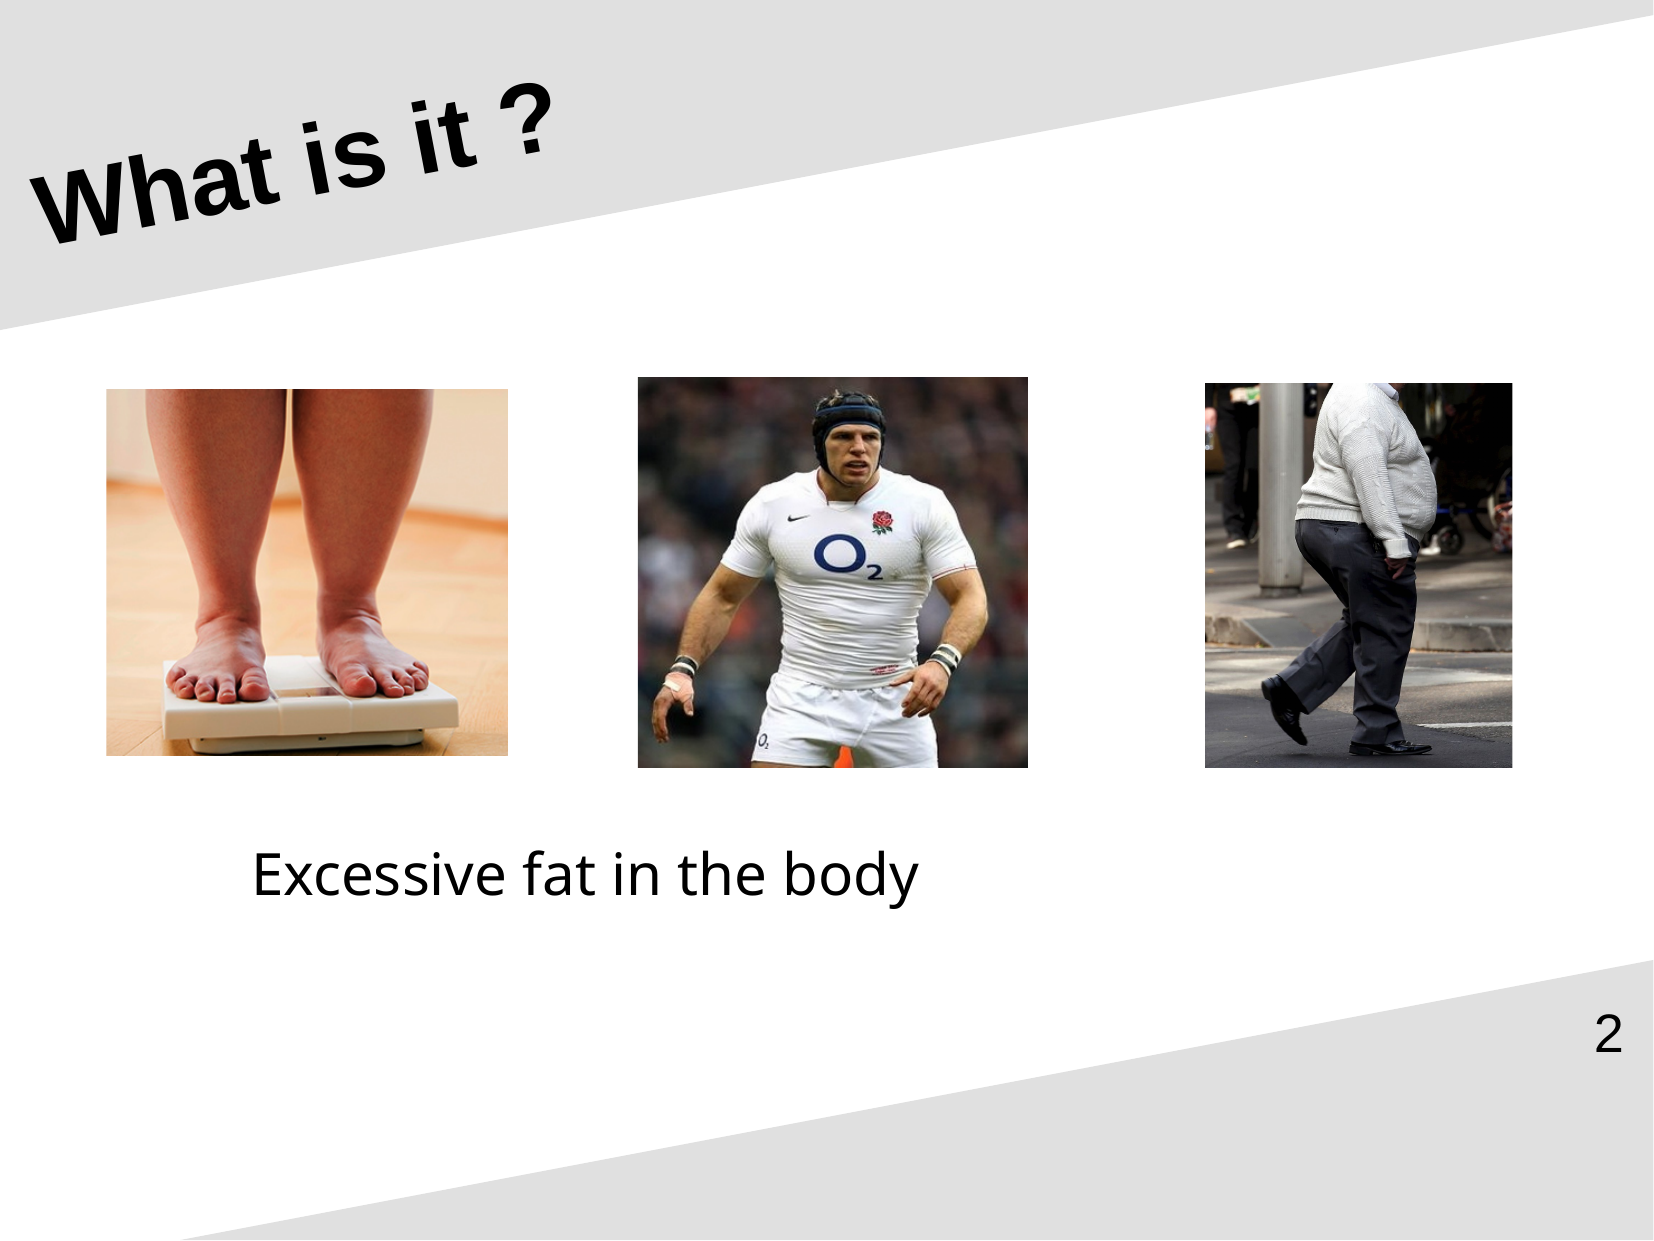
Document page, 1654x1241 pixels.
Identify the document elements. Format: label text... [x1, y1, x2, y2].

text_box Excessive fat in the body [236, 825, 1406, 911]
title What is it ? [16, 0, 1518, 315]
picture [1205, 383, 1513, 768]
picture [106, 389, 508, 756]
picture [637, 377, 1028, 768]
